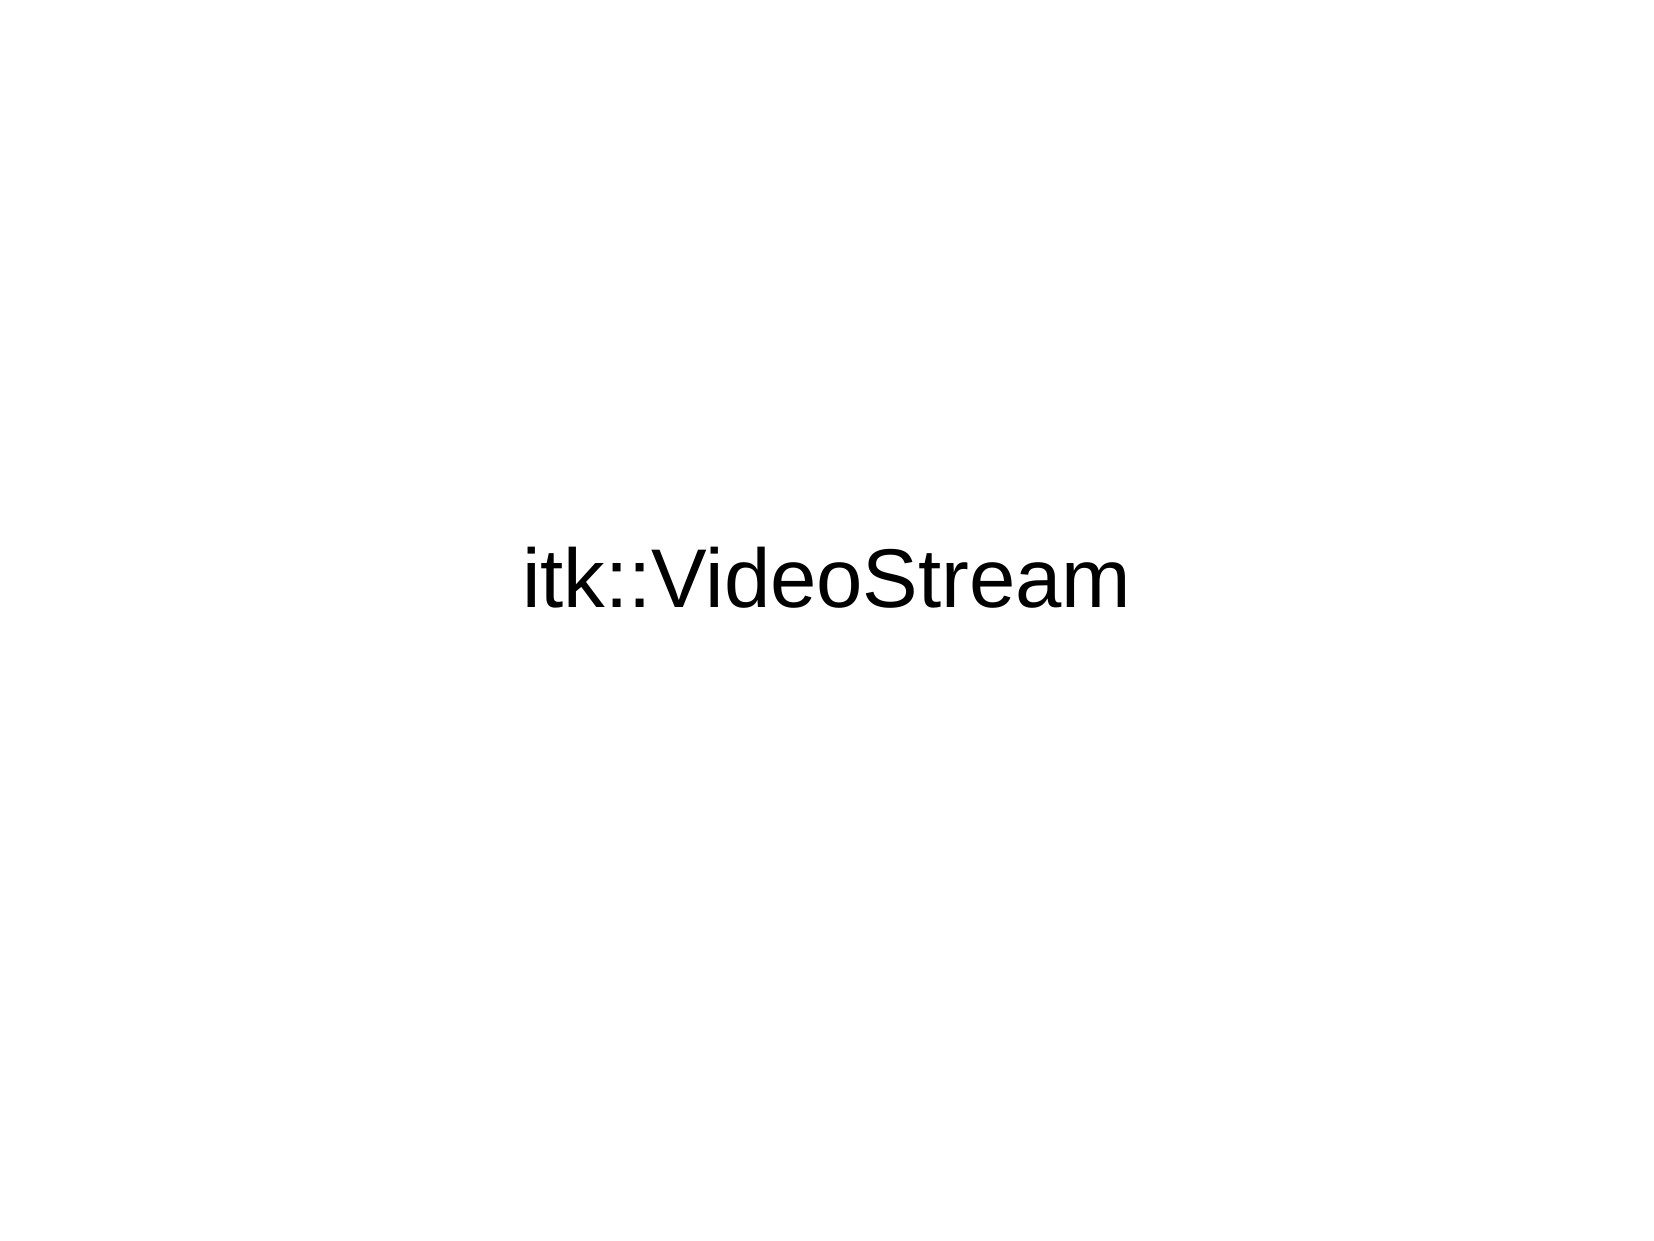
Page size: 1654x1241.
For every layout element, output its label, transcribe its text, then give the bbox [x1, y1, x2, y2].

subtitle itk::VideoStream [82, 56, 1571, 1102]
